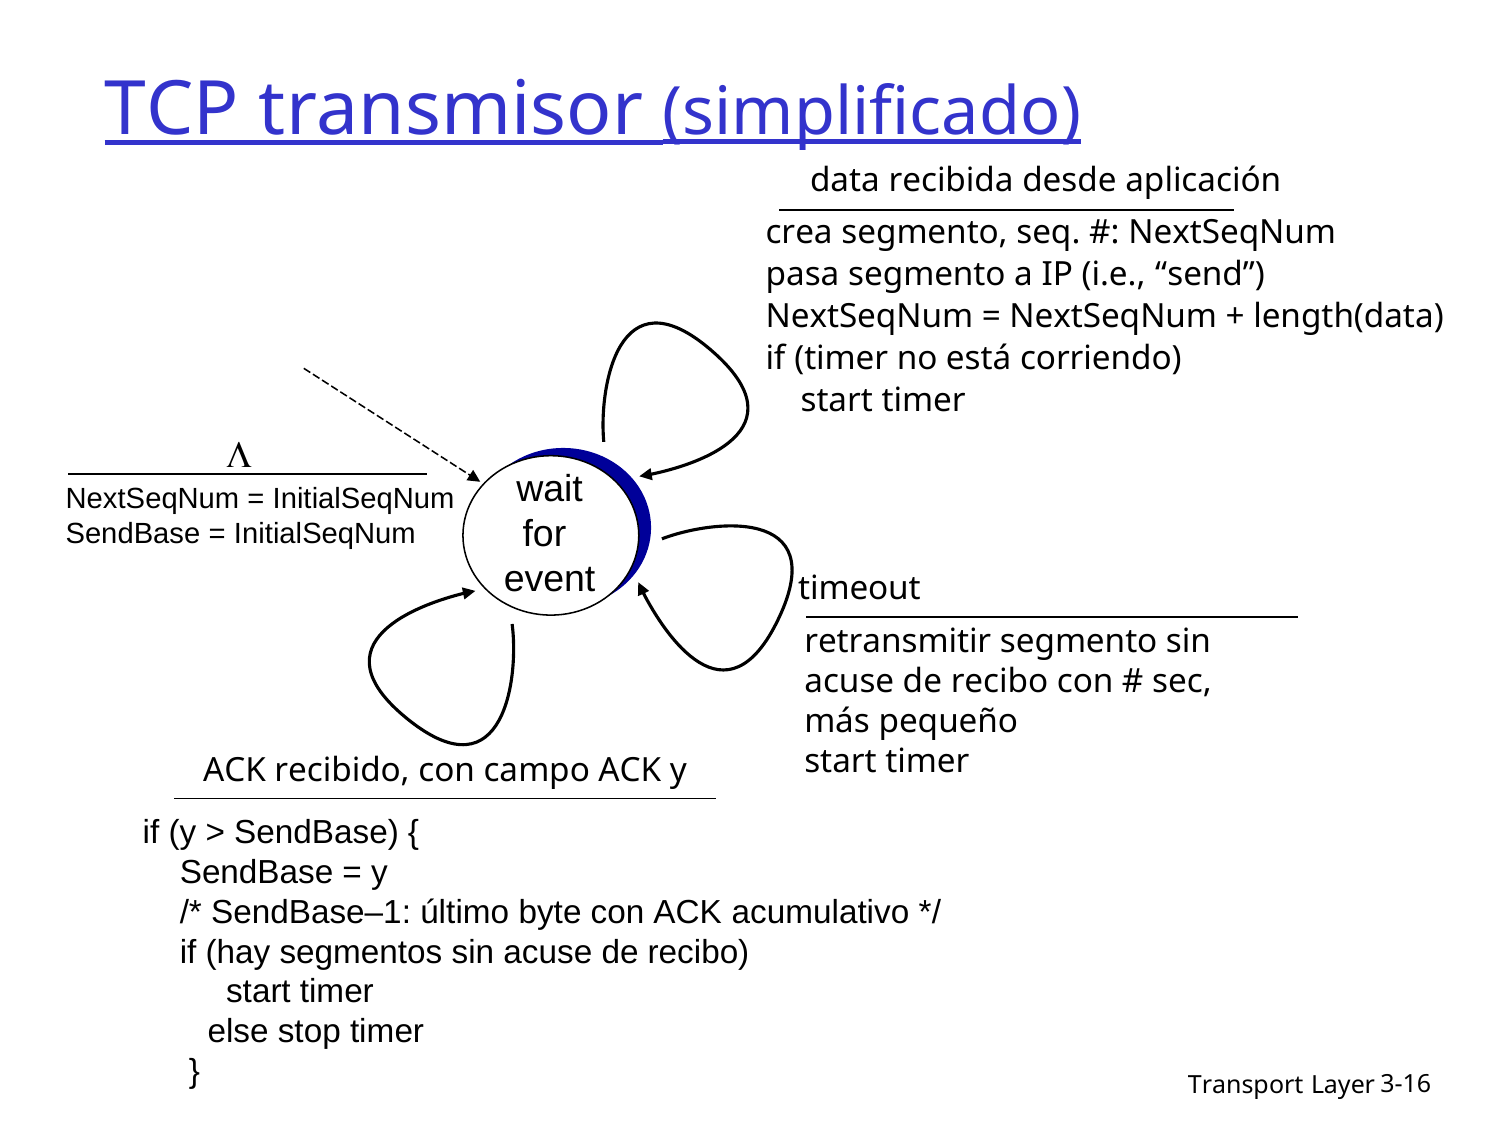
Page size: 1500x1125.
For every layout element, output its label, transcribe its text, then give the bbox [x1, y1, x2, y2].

text_box retransmitir segmento sin acuse de recibo con # sec, más pequeño start timer [789, 611, 1330, 787]
text_box timeout [783, 558, 936, 615]
title TCP transmisor (simplificado) [61, 30, 1331, 179]
text_box data recibida desde aplicación [795, 150, 1297, 207]
text_box 3-<number> [1365, 1060, 1477, 1106]
text_box [512, 607, 590, 616]
text_box [611, 460, 652, 595]
text_box NextSeqNum = InitialSeqNum SendBase = InitialSeqNum [50, 471, 470, 557]
text_box [466, 478, 489, 593]
text_box [524, 447, 602, 456]
text_box  [211, 421, 268, 483]
text_box timeout [783, 558, 790, 601]
text_box ACK recibido, con campo ACK y [188, 740, 712, 796]
text_box crea segmento, seq. #: NextSeqNum pasa segmento a IP (i.e., “send”) NextSeqNum = NextSeqNum + length(data) if (timer no está corriendo) start timer [750, 201, 1469, 466]
text_box wait for event [489, 456, 611, 607]
text_box if (y > SendBase) { SendBase = y /* SendBase–1: último byte con ACK acumulativo */ if (hay segmentos sin acuse de recibo) start timer else stop timer } [127, 802, 957, 1098]
text_box Transport Layer [914, 1057, 1390, 1105]
